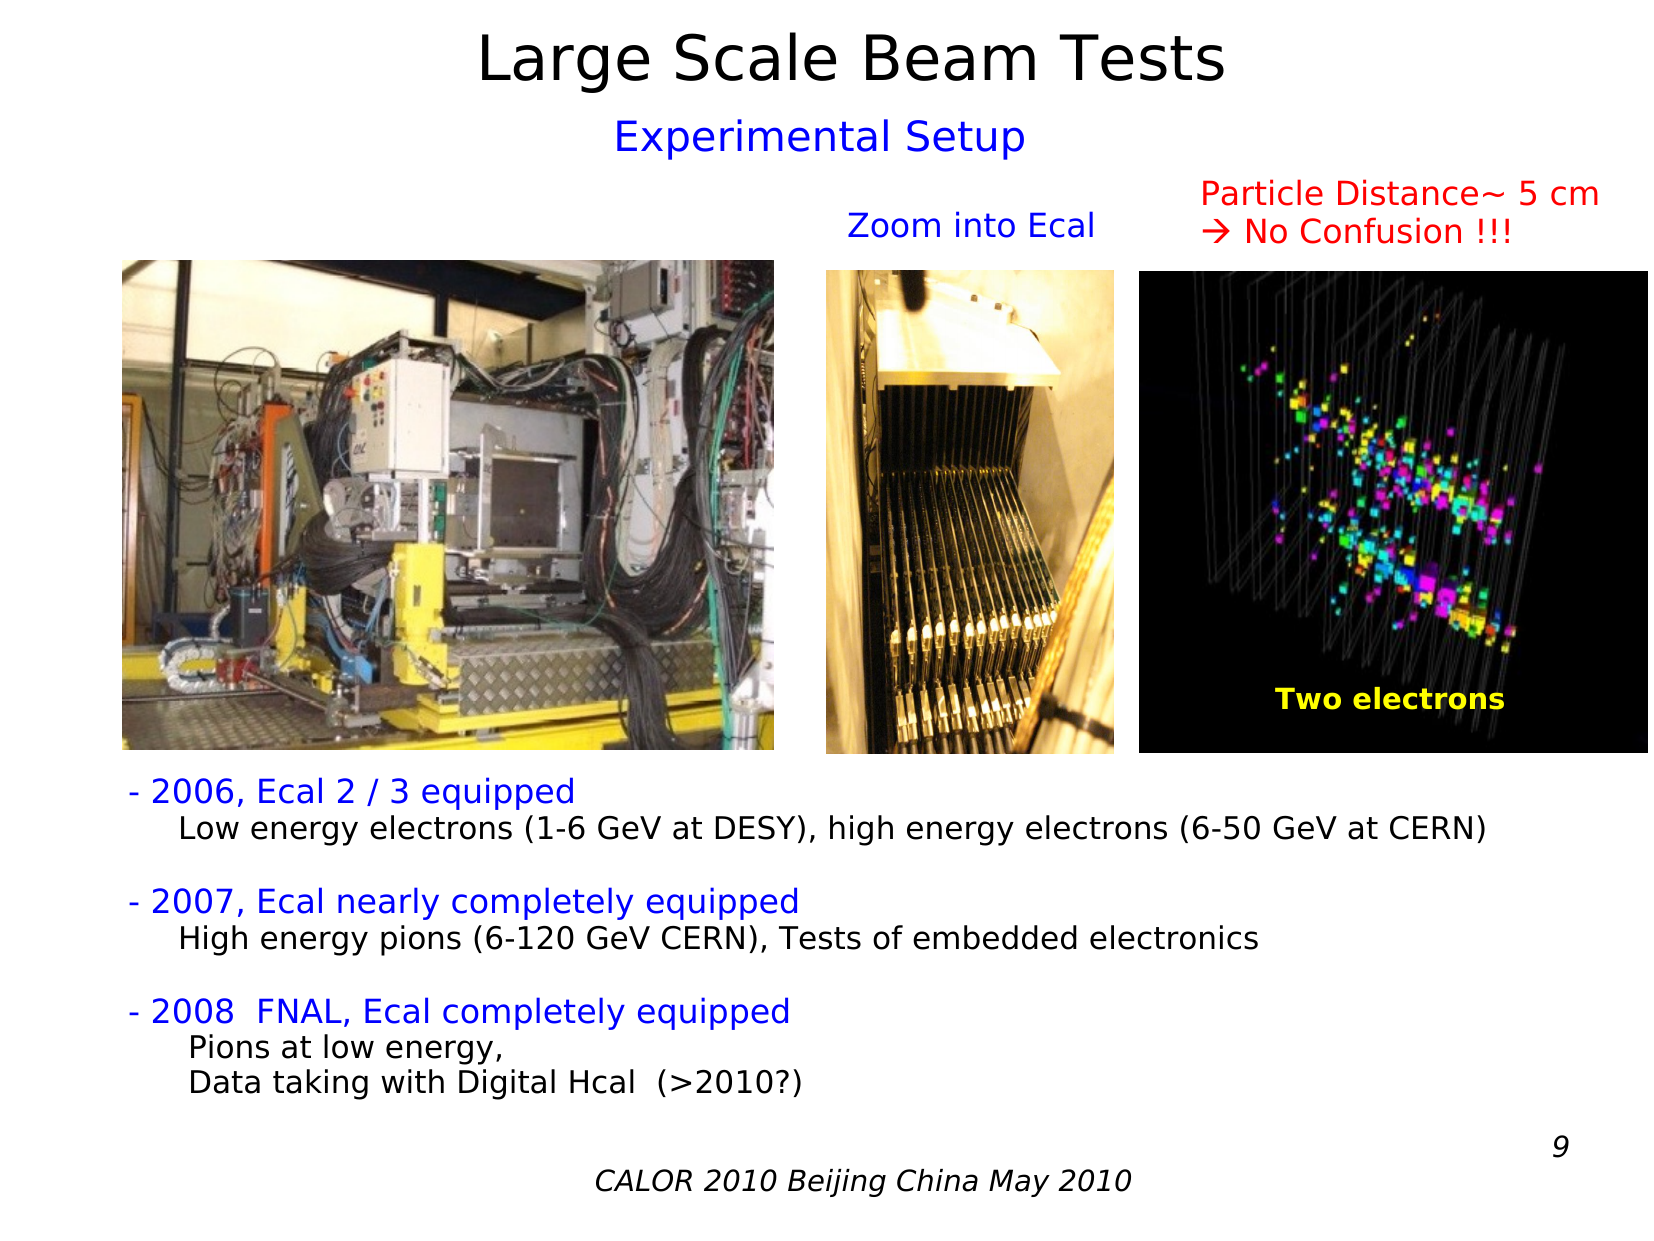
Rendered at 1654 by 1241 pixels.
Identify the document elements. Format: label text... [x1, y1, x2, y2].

picture [122, 260, 774, 750]
text_box Zoom into Ecal [833, 200, 1159, 260]
picture [1139, 271, 1648, 753]
text_box Particle Distance~ 5 cm  No Confusion !!! [1185, 166, 1627, 260]
text_box Large Scale Beam Tests [461, 14, 1243, 104]
picture [826, 270, 1114, 755]
text_box - 2006, Ecal 2 / 3 equipped Low energy electrons (1-6 GeV at DESY), high energy electrons (6-50 GeV at CERN) - 2007, Ecal nearly completely equipped High energy pions (6-120 GeV CERN), Tests of embedded electronics - 2008 FNAL, Ecal completely equipped Pions at low energy, Data taking with Digital Hcal (>2010?) [114, 766, 1517, 1192]
text_box Experimental Setup [533, 106, 1137, 163]
text_box Two electrons [1260, 675, 1522, 725]
